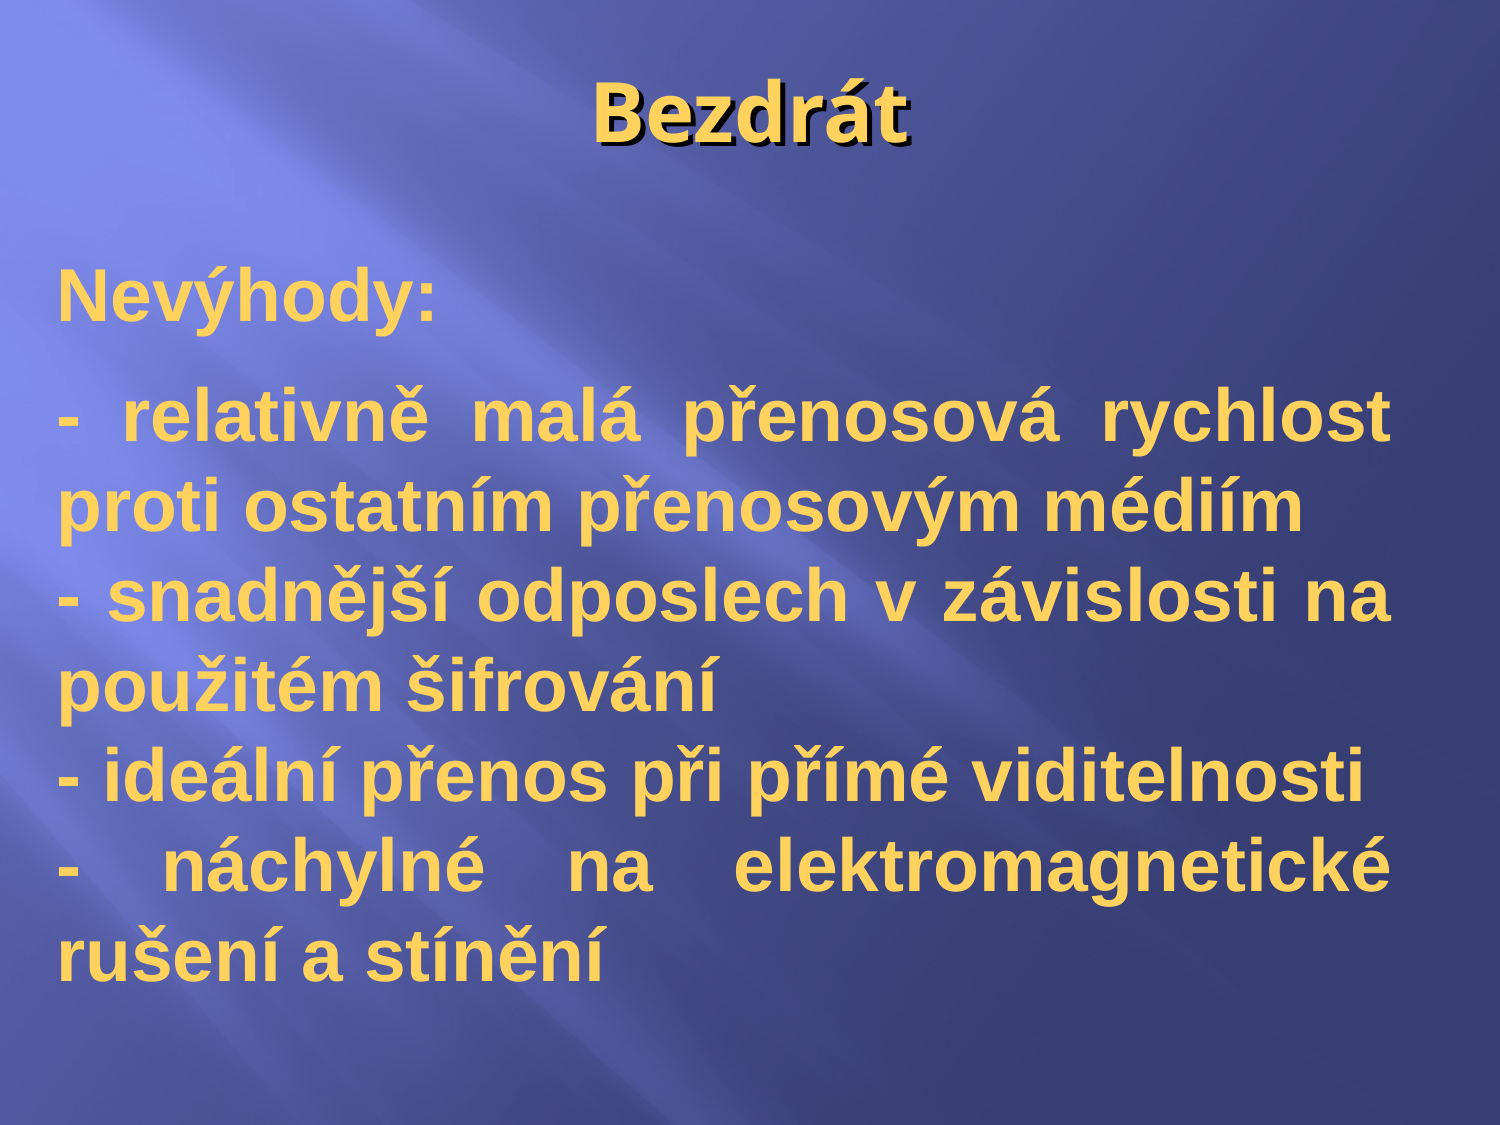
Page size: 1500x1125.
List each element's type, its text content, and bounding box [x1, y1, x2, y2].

text_box Nevýhody: - relativně malá přenosová rychlost proti ostatním přenosovým médiím - snadnější odposlech v závislosti na použitém šifrování - ideální přenos při přímé viditelnosti - náchylné na elektromagnetické rušení a stínění [41, 172, 1459, 1071]
title Bezdrát [64, 45, 1436, 172]
